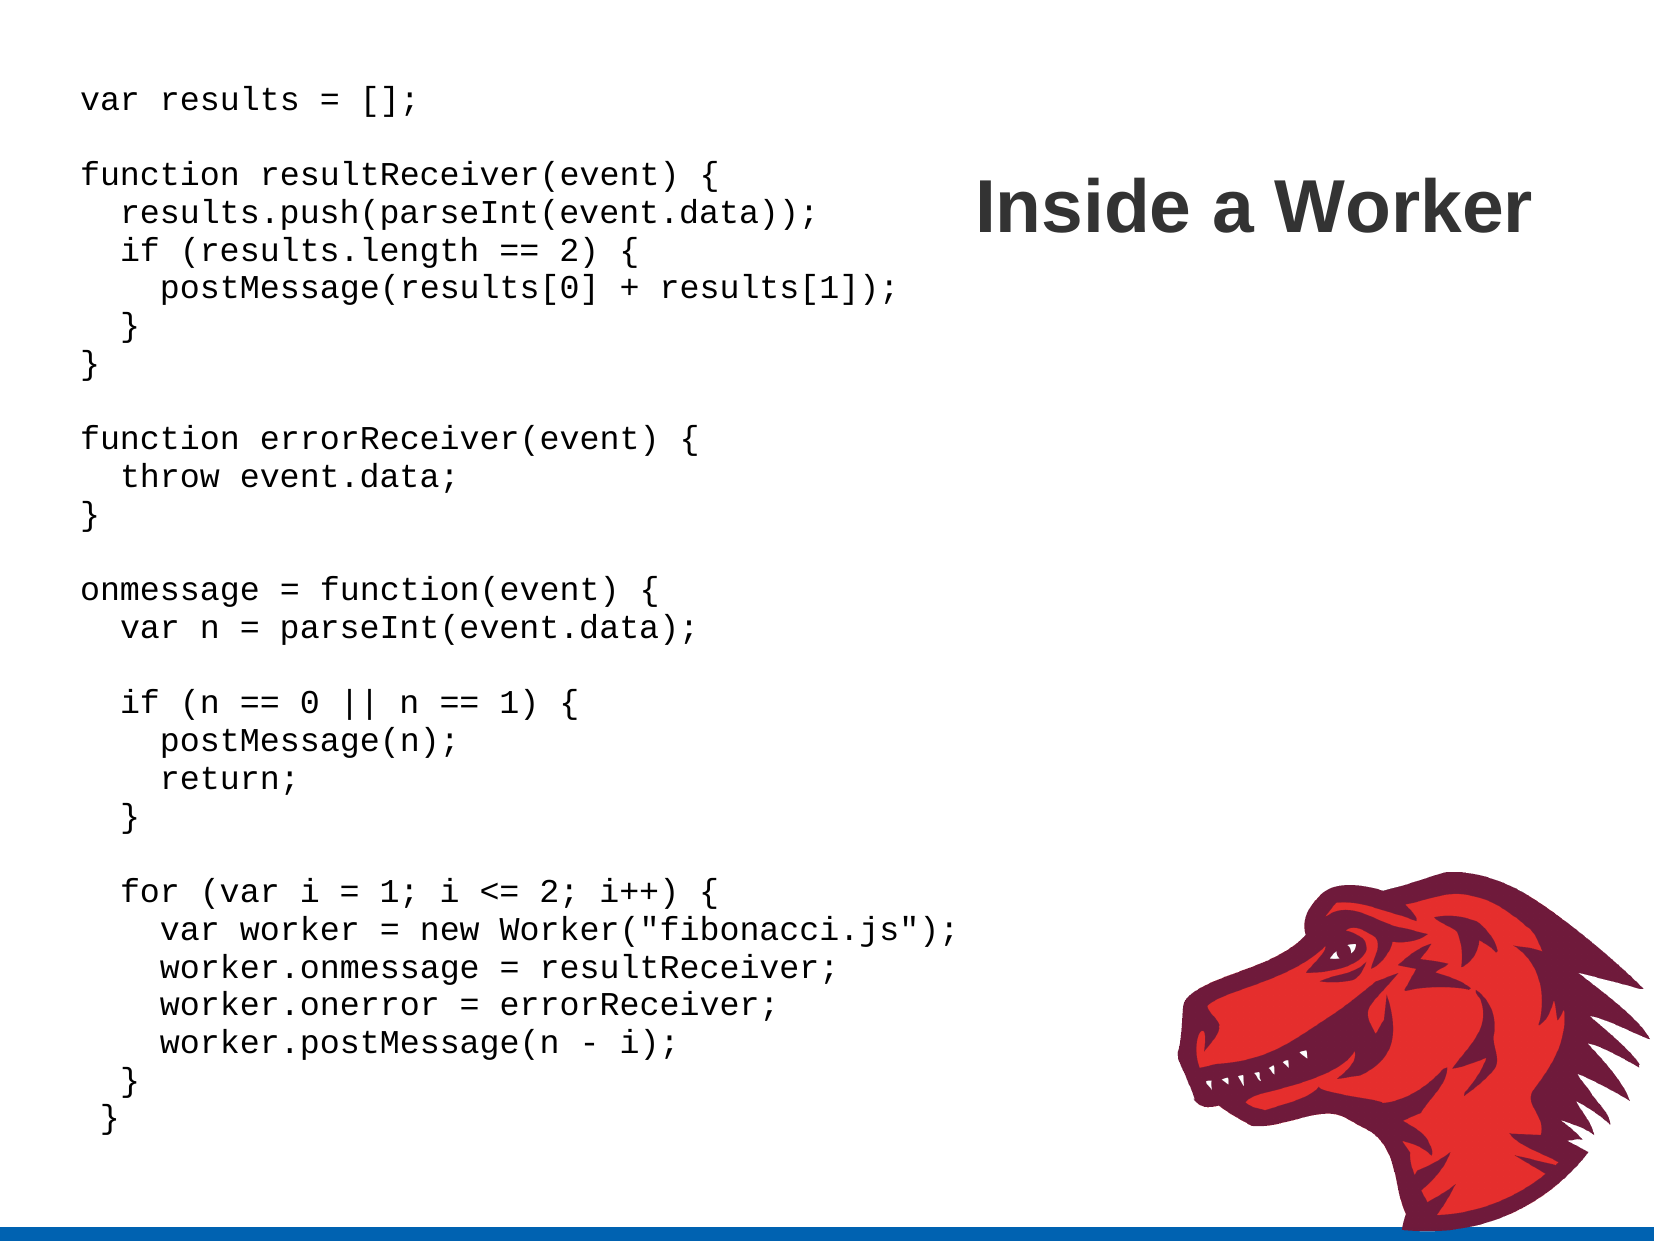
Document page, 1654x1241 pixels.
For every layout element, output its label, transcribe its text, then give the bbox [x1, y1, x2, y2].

text_box var results = []; function resultReceiver(event) { results.push(parseInt(event.data)); if (results.length == 2) { postMessage(results[0] + results[1]); } } function errorReceiver(event) { throw event.data; } onmessage = function(event) { var n = parseInt(event.data); if (n == 0 || n == 1) { postMessage(n); return; } for (var i = 1; i <= 2; i++) { var worker = new Worker("fibonacci.js"); worker.onmessage = resultReceiver; worker.onerror = errorReceiver; worker.postMessage(n - i); } } [65, 75, 976, 1147]
title Inside a Worker [121, 110, 1534, 303]
picture [1171, 872, 1654, 1241]
